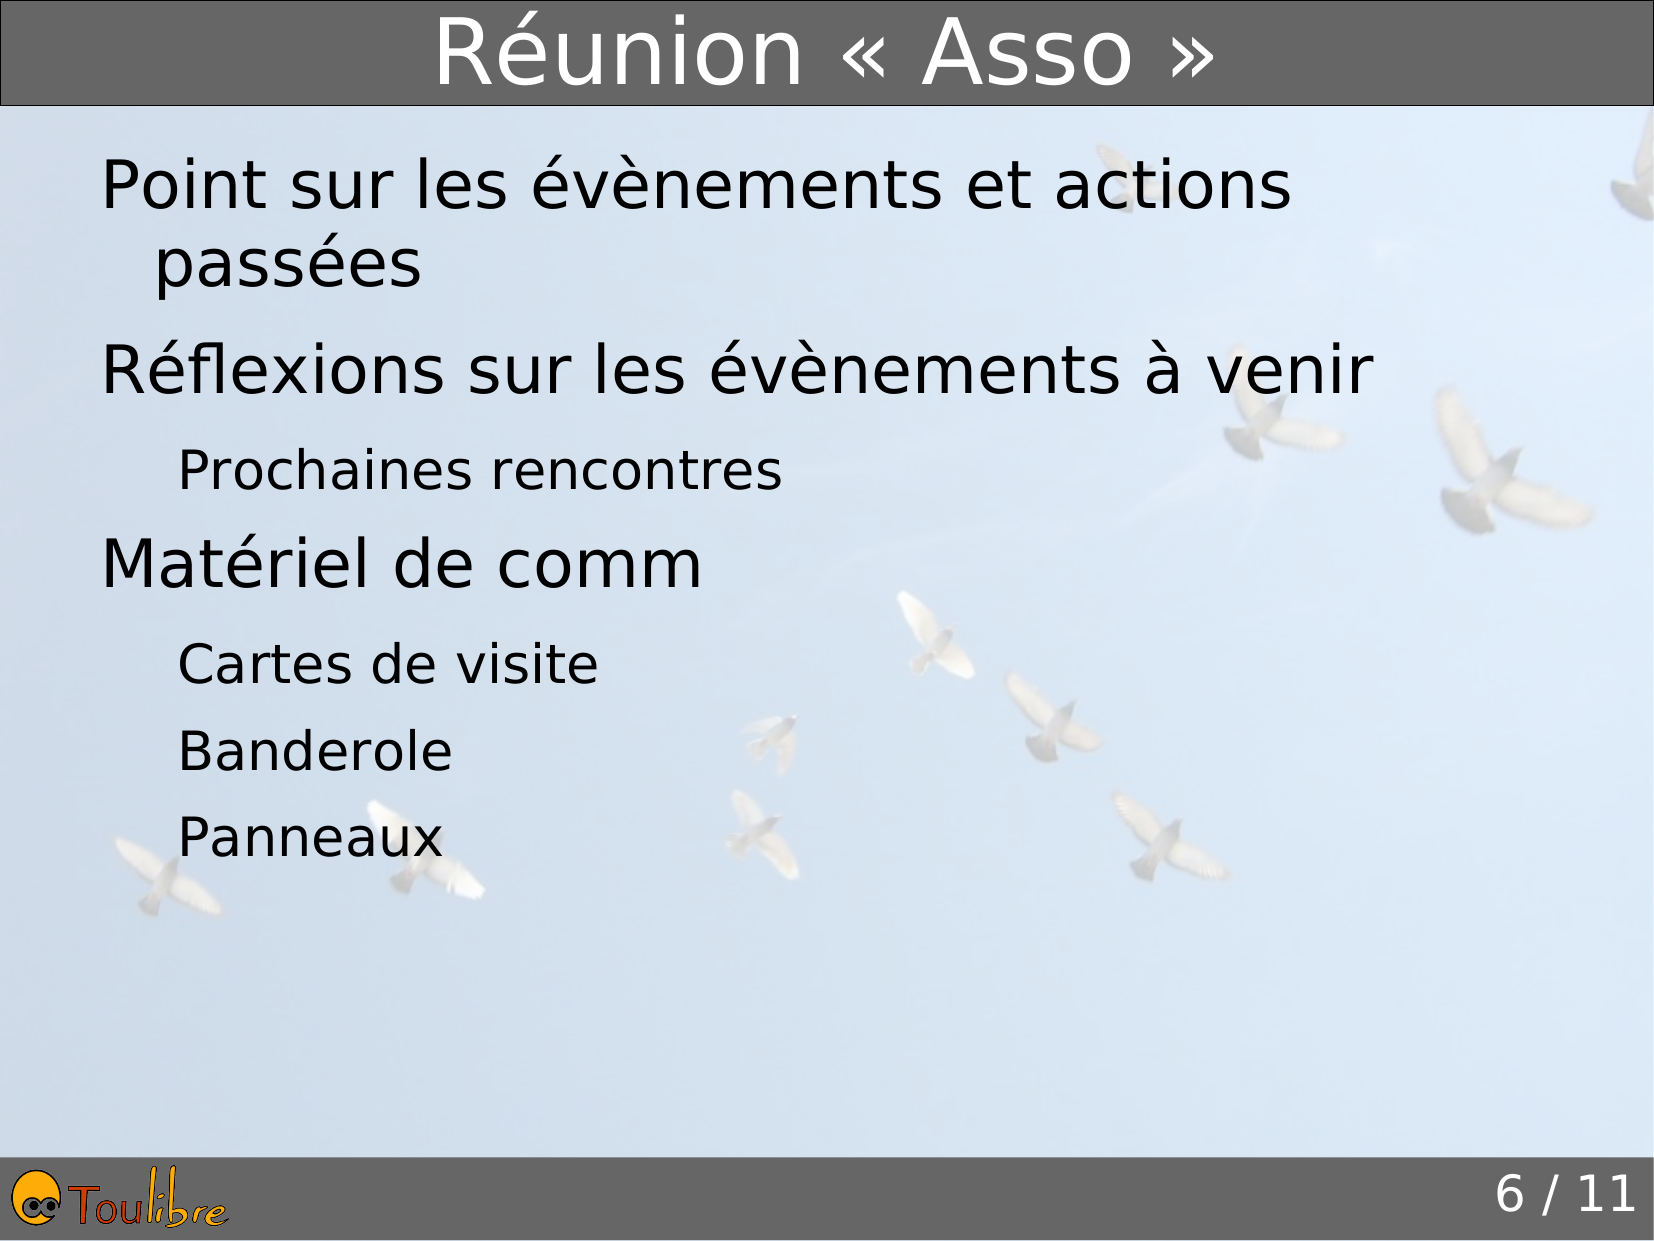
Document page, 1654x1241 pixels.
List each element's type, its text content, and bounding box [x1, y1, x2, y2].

list Point sur les évènements et actions passées Réflexions sur les évènements à venir Prochaines rencontres Matériel de comm Cartes de visite Banderole Panneaux [82, 146, 1571, 1094]
picture [11, 1165, 229, 1228]
title Réunion « Asso » [0, 0, 1654, 107]
